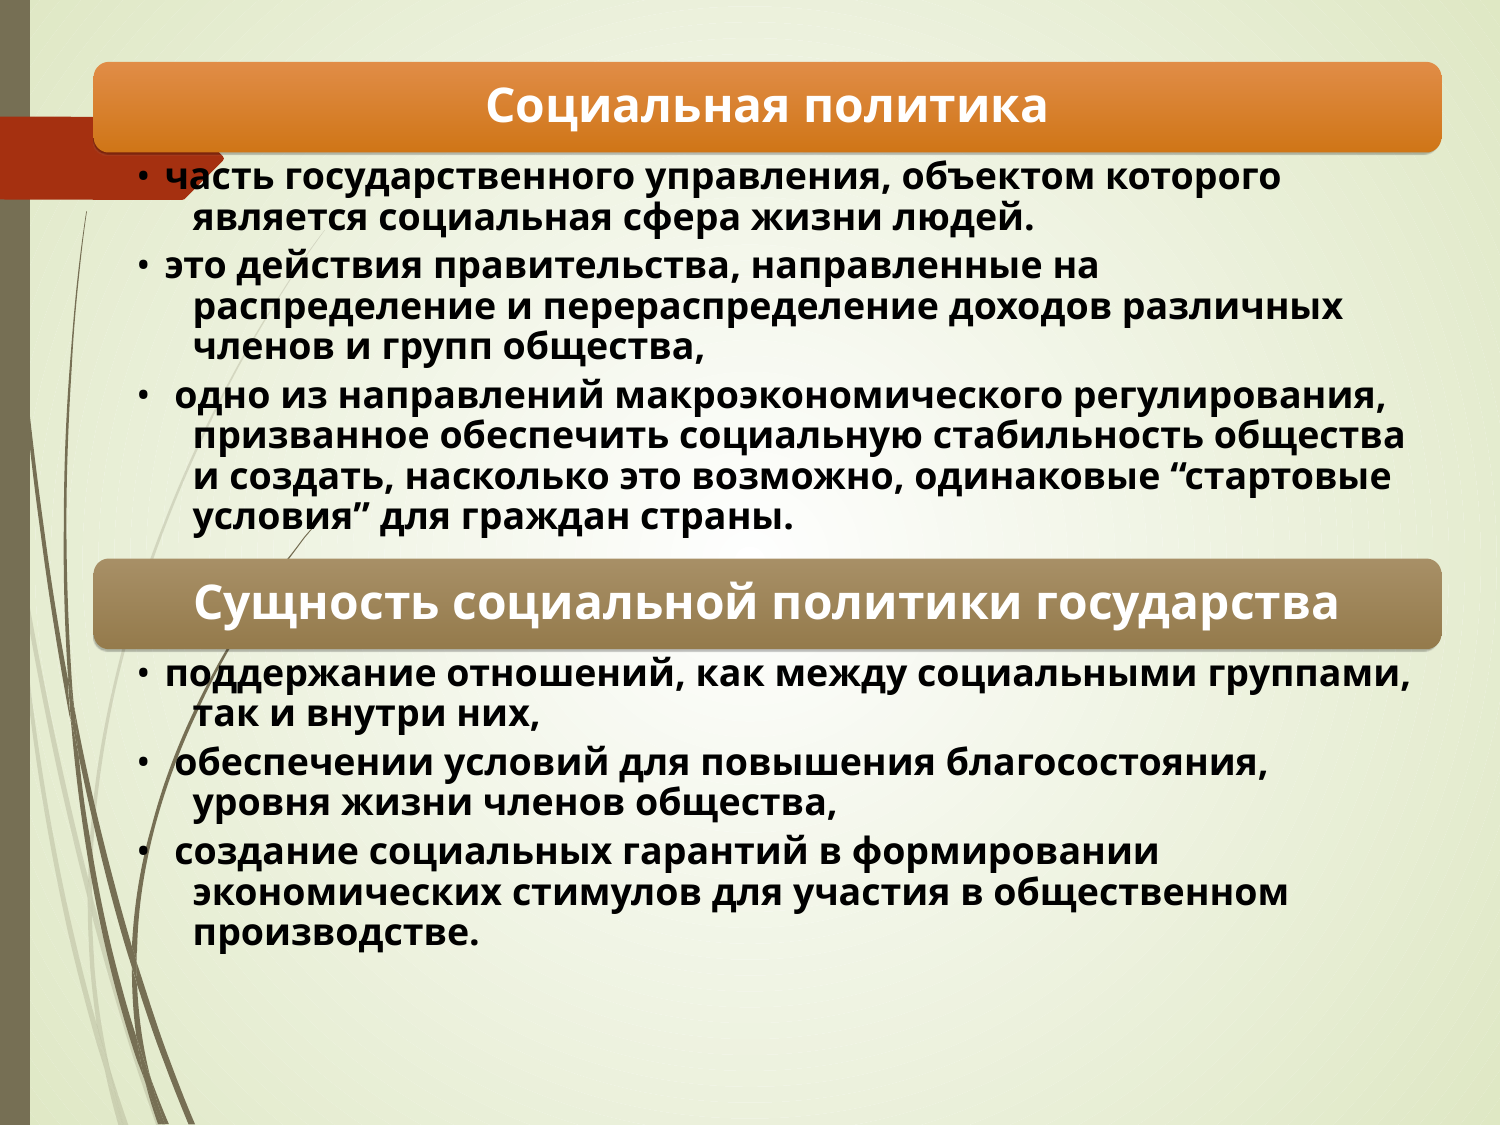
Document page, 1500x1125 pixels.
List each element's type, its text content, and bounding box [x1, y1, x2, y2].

text_box Сущность социальной политики государства [93, 558, 1442, 649]
text_box поддержание отношений, как между социальными группами, так и внутри них, обеспечении условий для повышения благосостояния, уровня жизни членов общества, создание социальных гарантий в формировании экономических стимулов для участия в общественном производстве. [93, 649, 1442, 970]
text_box Социальная политика [93, 61, 1442, 152]
text_box часть государственного управления, объектом которого является социальная сфера жизни людей. это действия правительства, направленные на распределение и перераспределение доходов различных членов и групп общества, одно из направлений макроэкономического регулирования, призванное обеспечить социальную стабильность общества и создать, насколько это возможно, одинаковые “стартовые условия” для граждан страны. [93, 152, 1442, 559]
